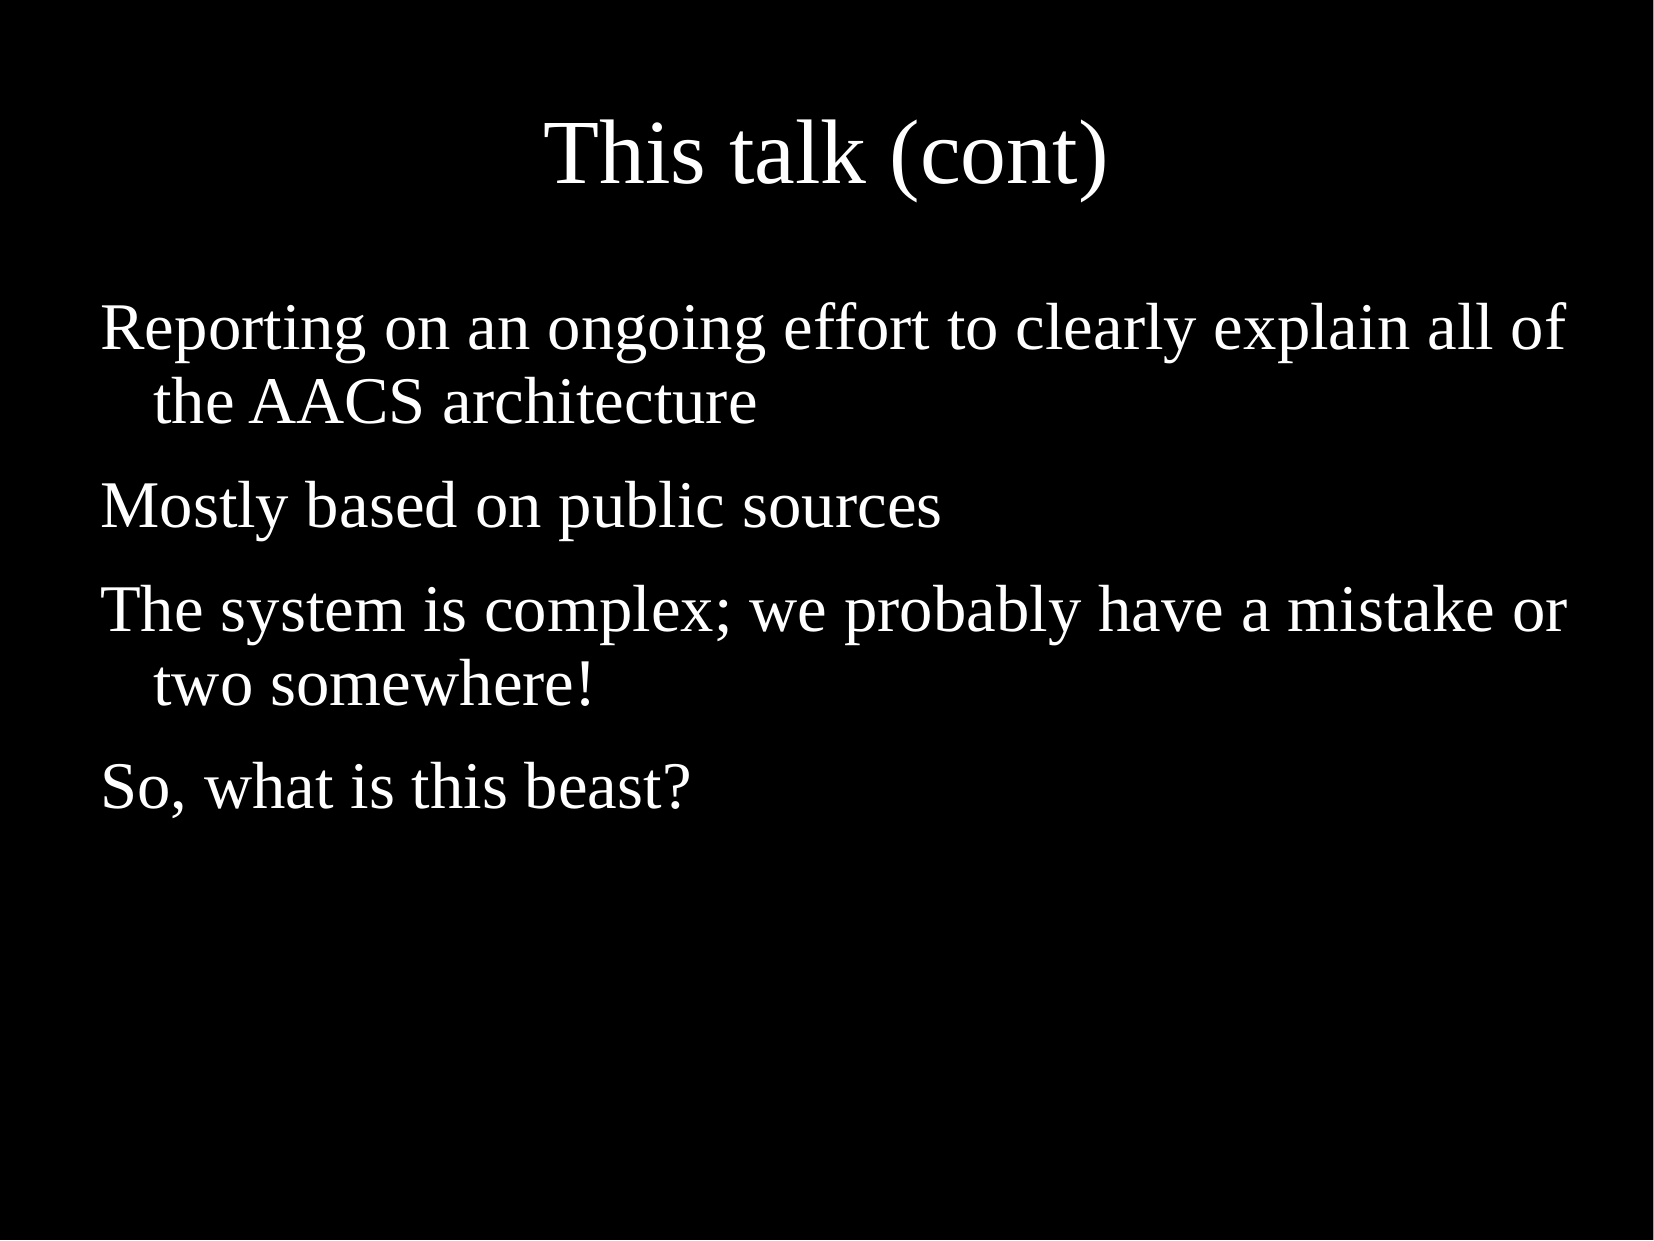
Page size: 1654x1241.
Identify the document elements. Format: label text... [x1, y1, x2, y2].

title This talk (cont) [82, 56, 1571, 250]
list Reporting on an ongoing effort to clearly explain all of the AACS architecture Mostly based on public sources The system is complex; we probably have a mistake or two somewhere! So, what is this beast? [82, 290, 1571, 1094]
